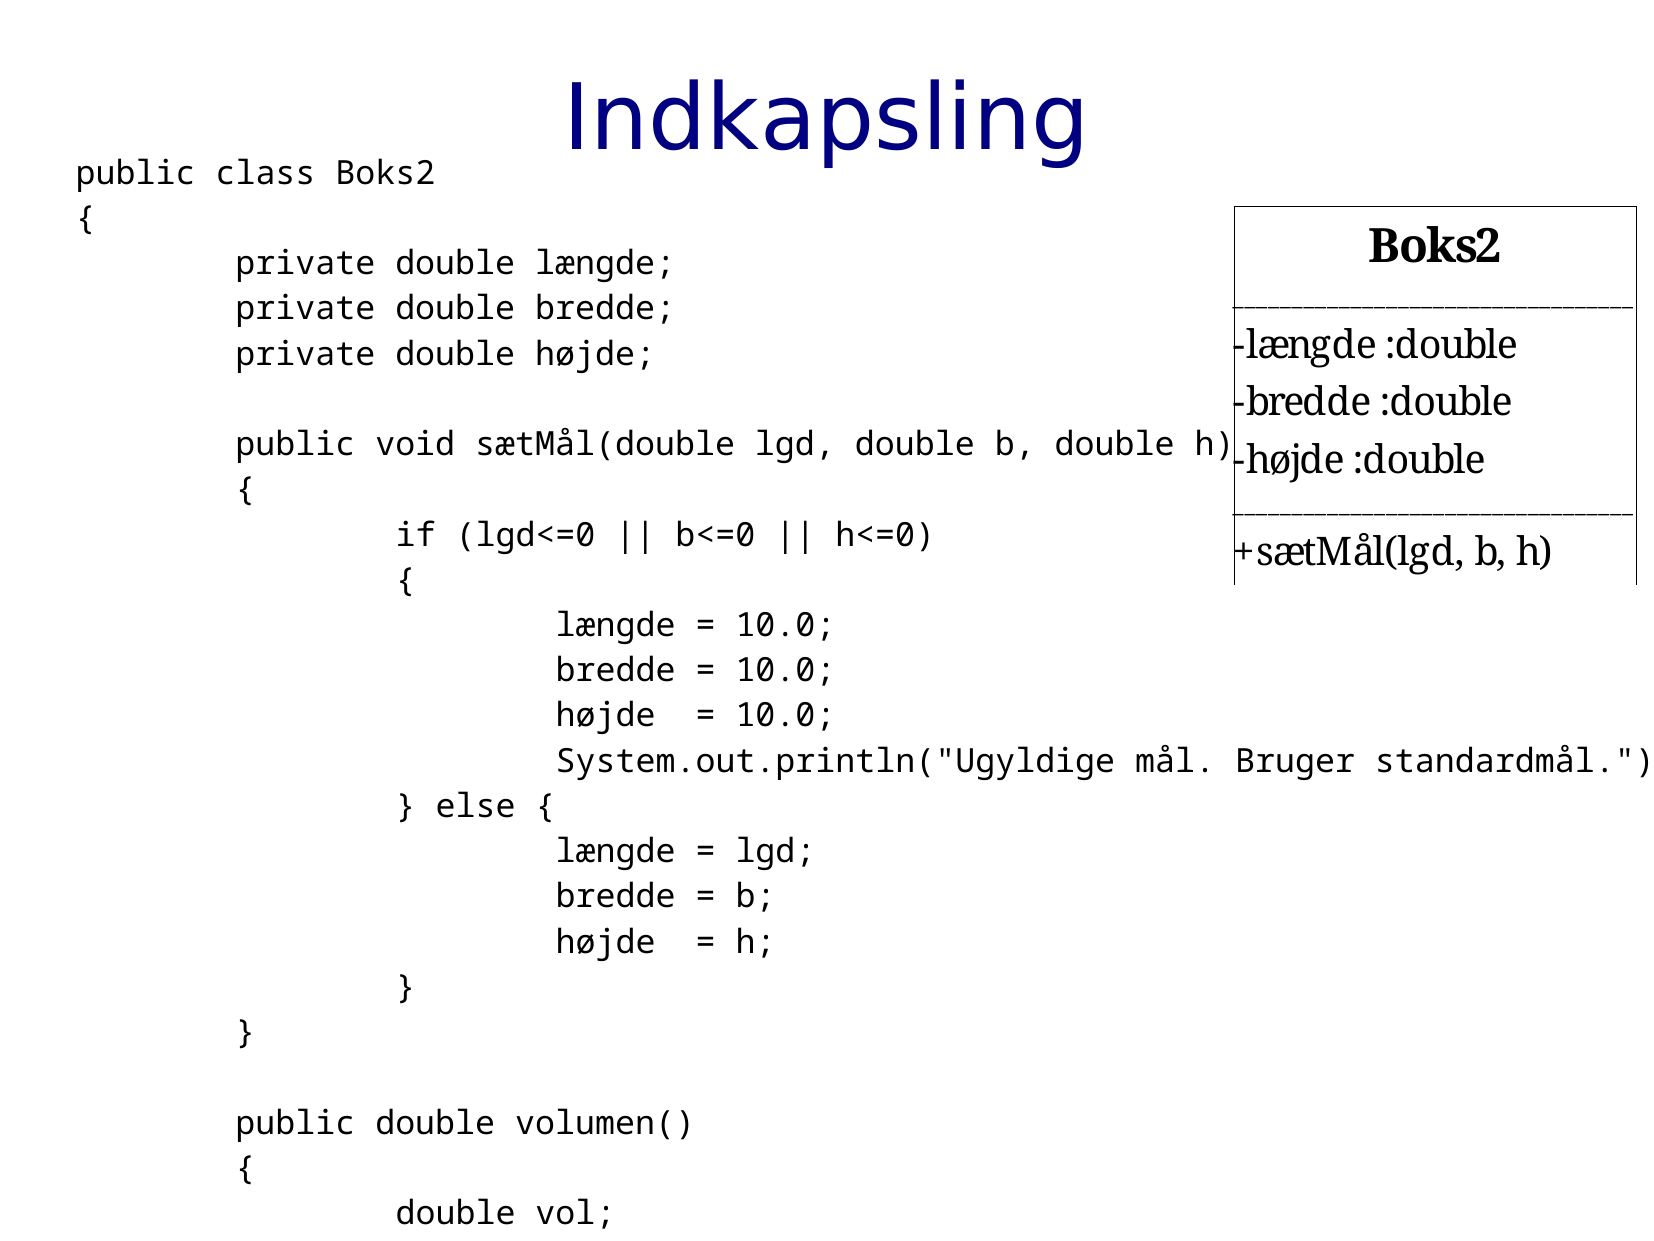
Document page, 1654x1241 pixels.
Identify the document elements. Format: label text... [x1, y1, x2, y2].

chart [1210, 178, 1654, 585]
text_box public class Boks2 { private double længde; private double bredde; private double højde; public void sætMål(double lgd, double b, double h) { if (lgd<=0 || b<=0 || h<=0) { længde = 10.0; bredde = 10.0; højde = 10.0; System.out.println("Ugyldige mål. Bruger standardmål."); } else { længde = lgd; bredde = b; højde = h; } } public double volumen() { double vol; vol = længde*bredde*højde; return vol; } } [75, 148, 1636, 1227]
title Indkapsling [105, 14, 1549, 148]
